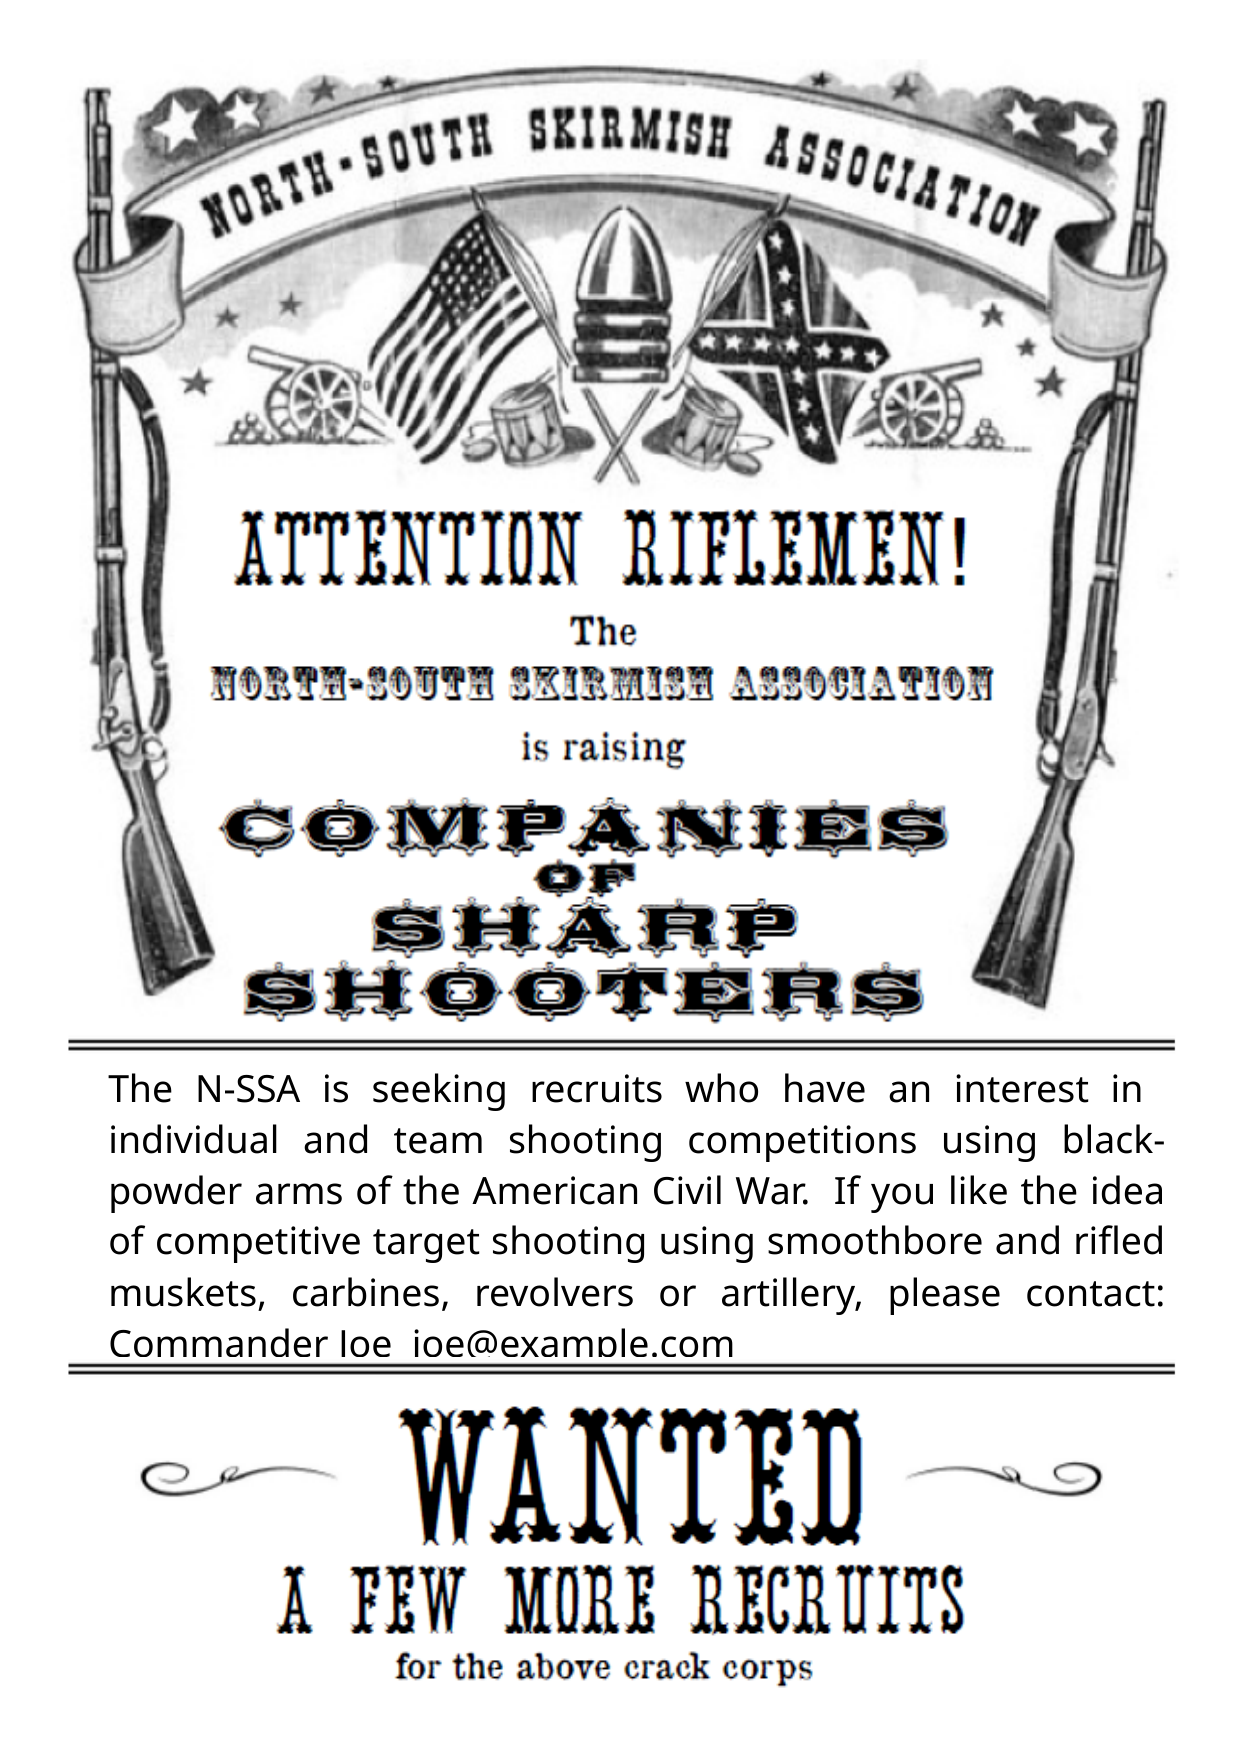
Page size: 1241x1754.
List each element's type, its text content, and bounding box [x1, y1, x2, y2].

picture [59, 58, 1185, 1058]
picture [134, 1400, 1110, 1695]
text_box The N-SSA is seeking recruits who have an interest in individual and team shooting competitions using black-powder arms of the American Civil War. If you like the idea of competitive target shooting using smoothbore and rifled muskets, carbines, revolvers or artillery, please contact: Commander Joe joe@example.com [93, 1058, 1182, 1357]
picture [59, 1357, 1182, 1382]
